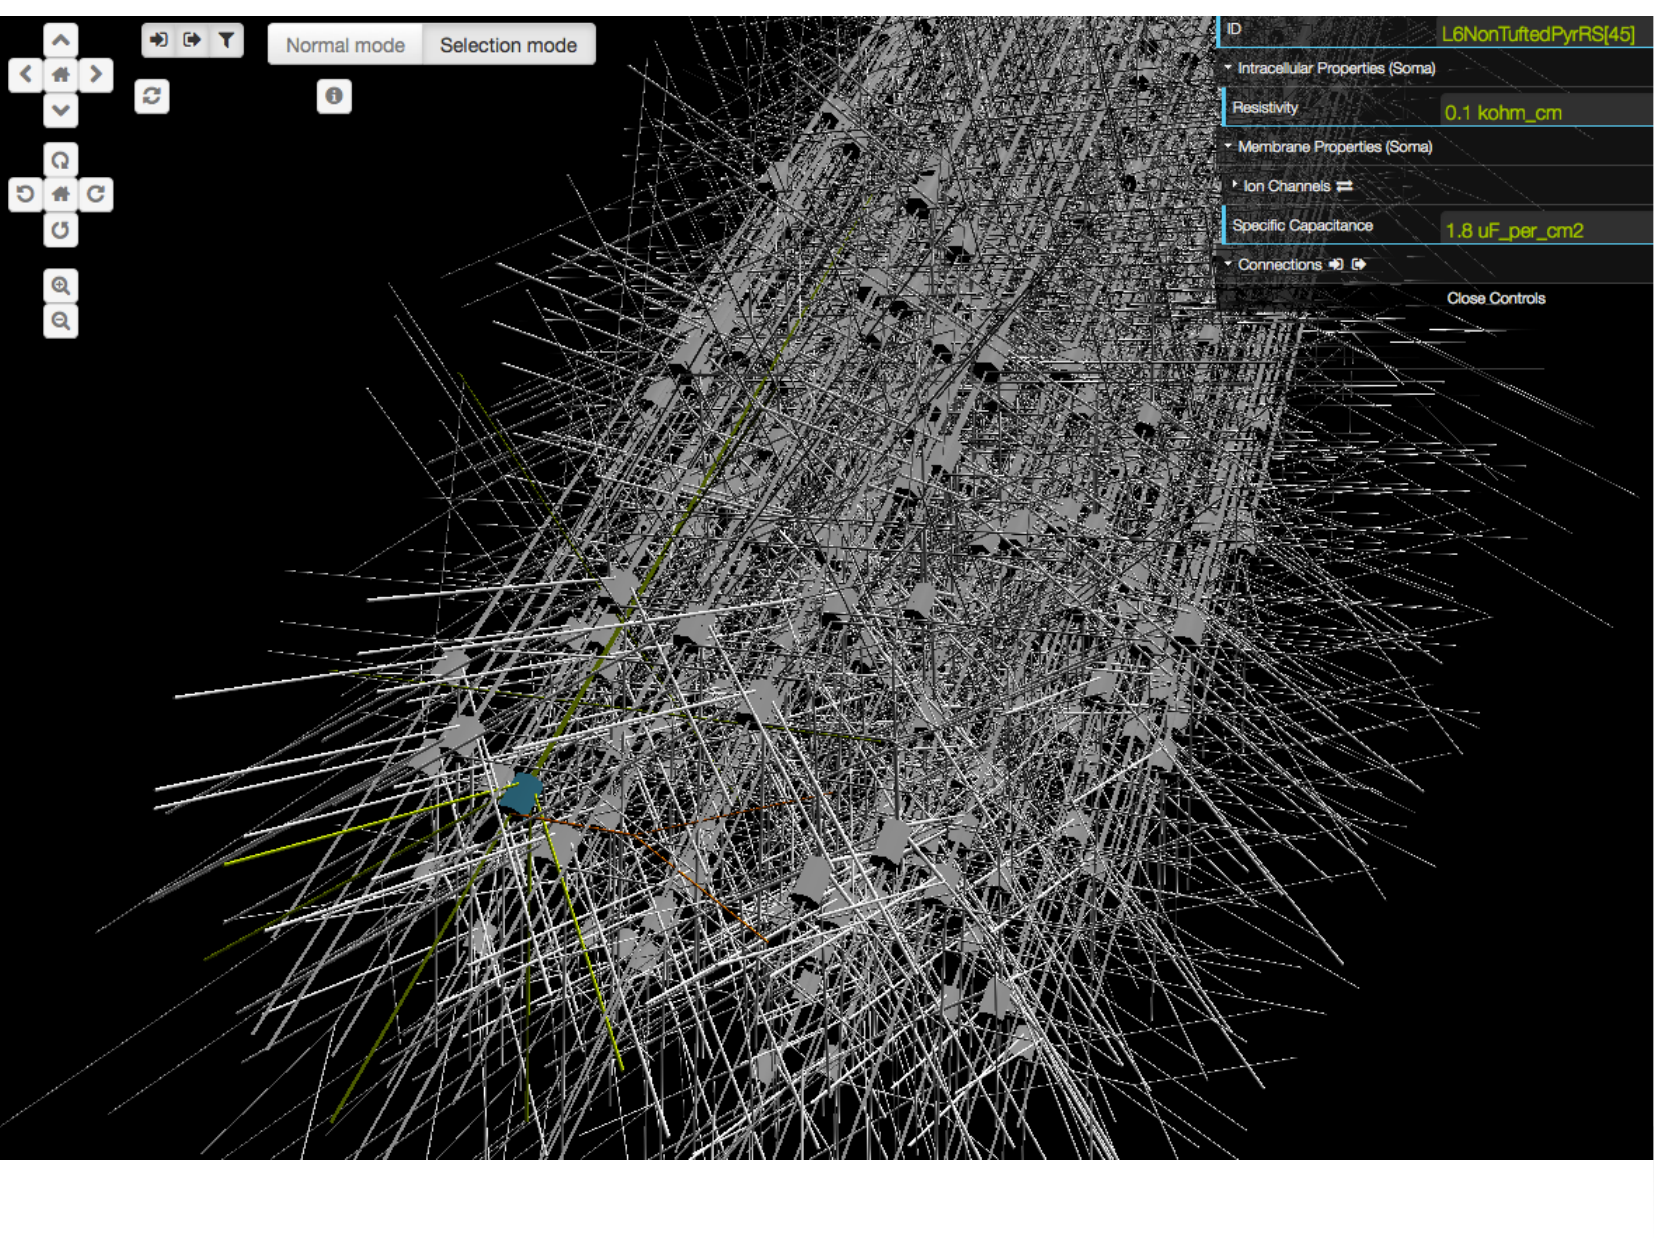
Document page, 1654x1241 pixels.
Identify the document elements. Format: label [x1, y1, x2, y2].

picture [0, 16, 1654, 1160]
text_box [0, 1160, 1654, 1241]
